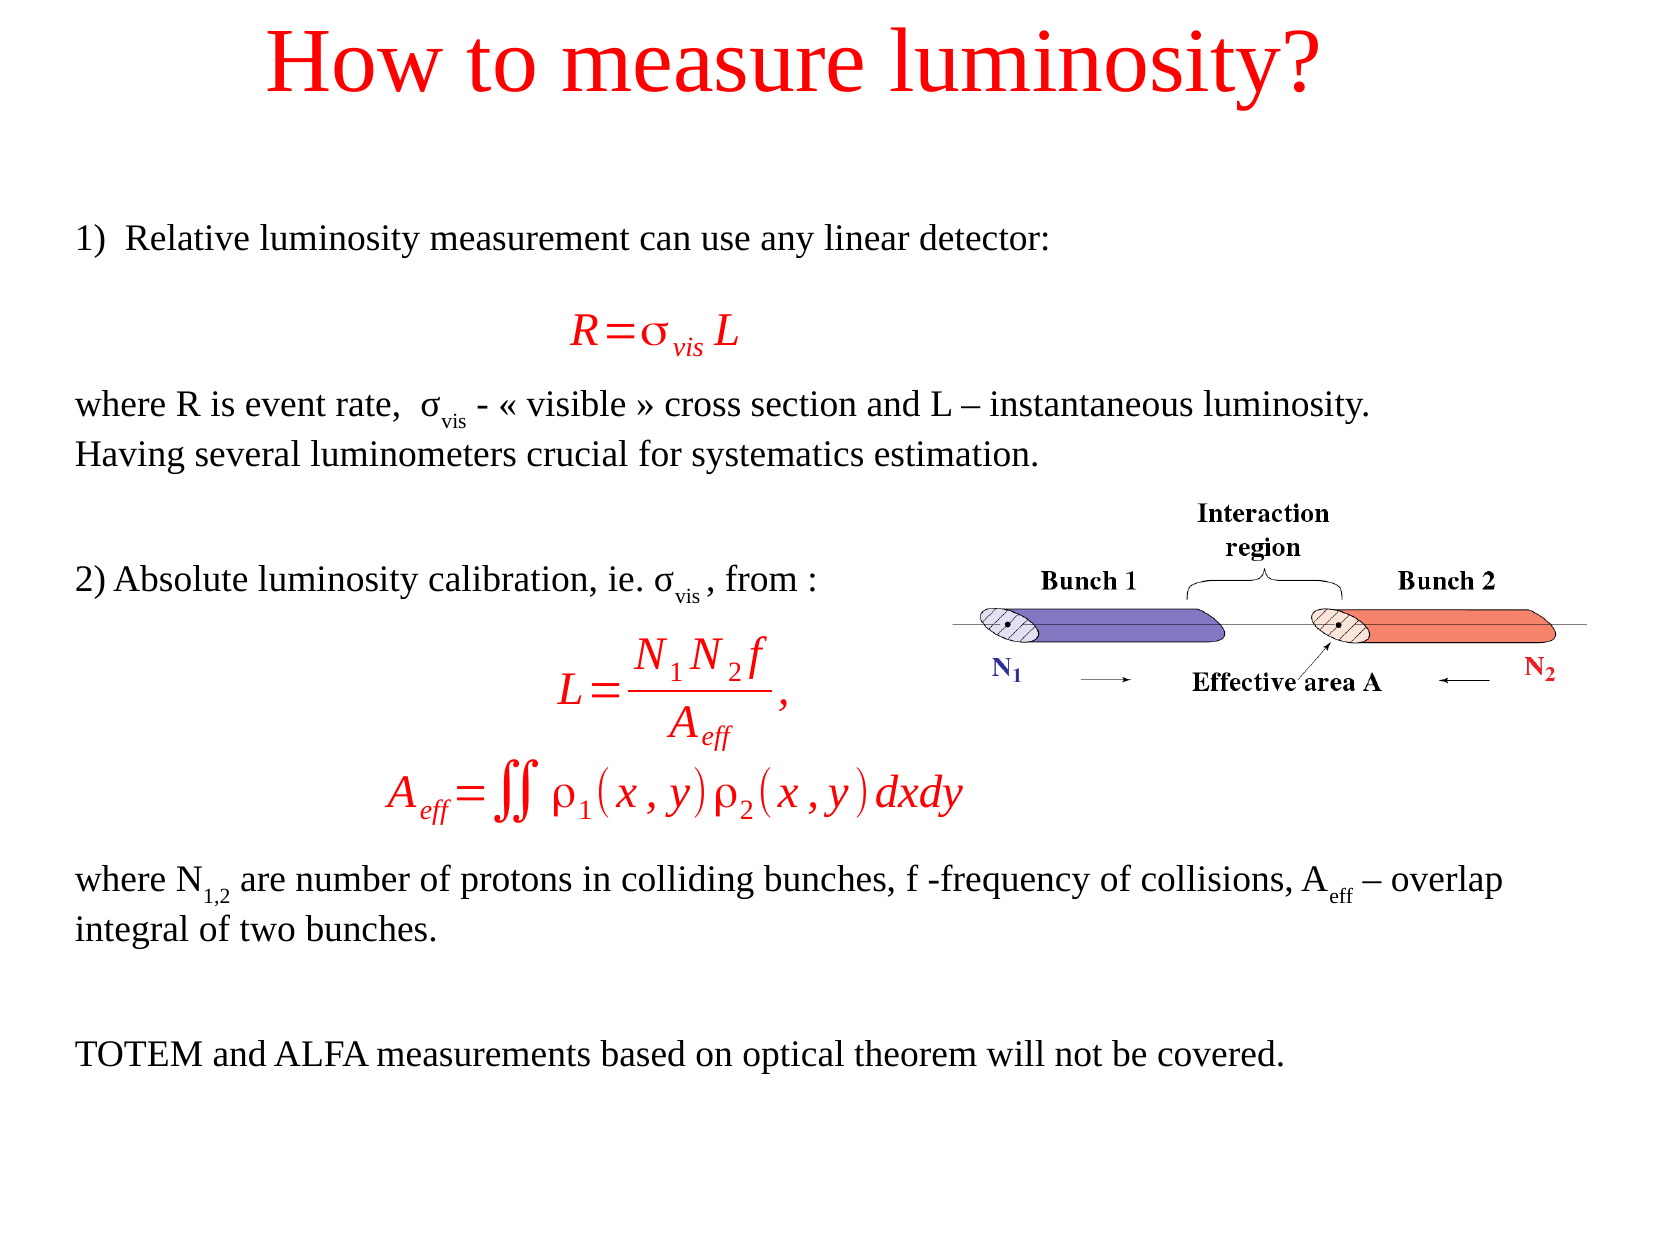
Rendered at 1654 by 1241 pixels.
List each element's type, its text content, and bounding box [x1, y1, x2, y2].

text_box How to measure luminosity? [45, 1, 1546, 220]
chart [555, 304, 751, 363]
chart [369, 628, 977, 827]
text_box 1) Relative luminosity measurement can use any linear detector: where R is event rate, σvis - « visible » cross section and L – instantaneous luminosity. Having several luminometers crucial for systematics estimation. 2) Absolute luminosity calibration, ie. σvis , from : where N1,2 are number of protons in colliding bunches, f -frequency of collisions, Aeff – overlap integral of two bunches. TOTEM and ALFA measurements based on optical theorem will not be covered. [60, 209, 1561, 1082]
picture [939, 485, 1606, 696]
